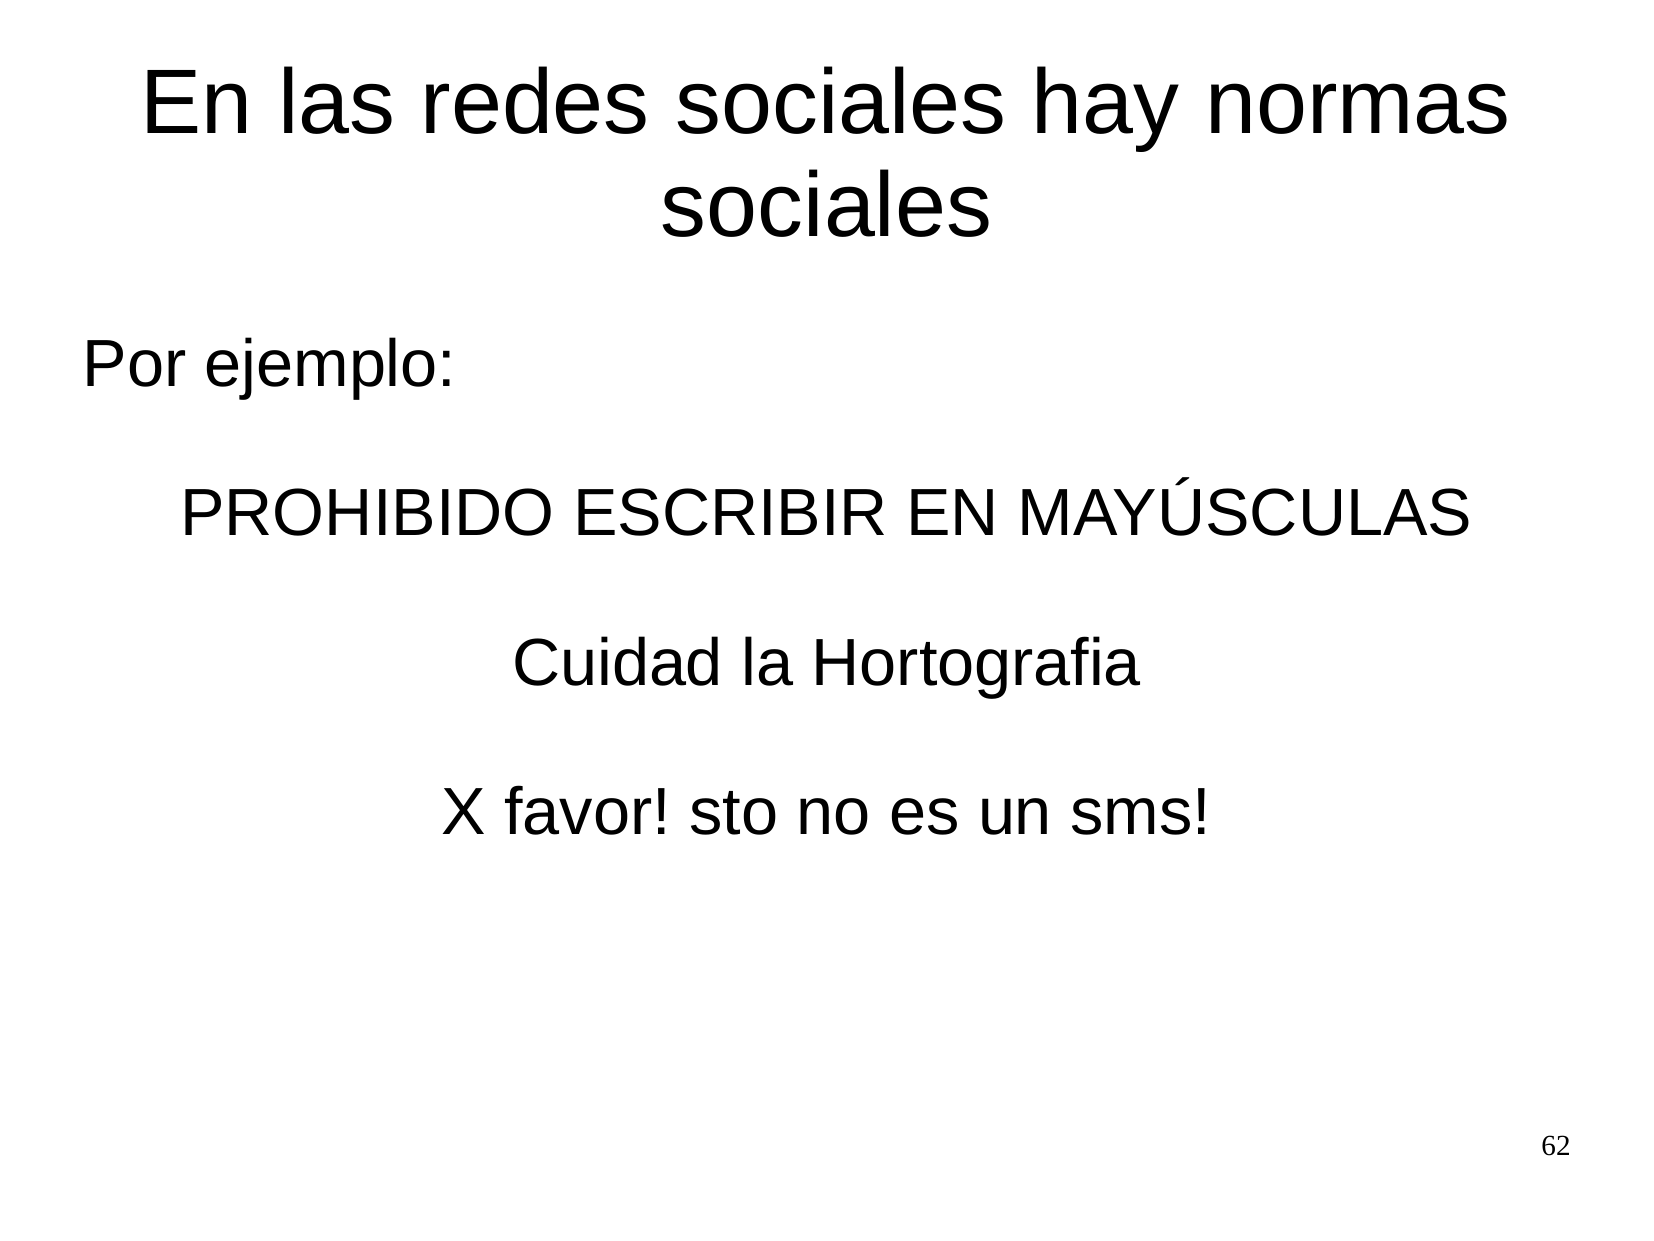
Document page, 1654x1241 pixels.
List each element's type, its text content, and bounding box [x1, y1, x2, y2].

title En las redes sociales hay normas sociales [82, 49, 1571, 257]
subtitle Por ejemplo: PROHIBIDO ESCRIBIR EN MAYÚSCULAS Cuidad la Hortografia X favor! sto no es un sms! [82, 290, 1571, 1109]
